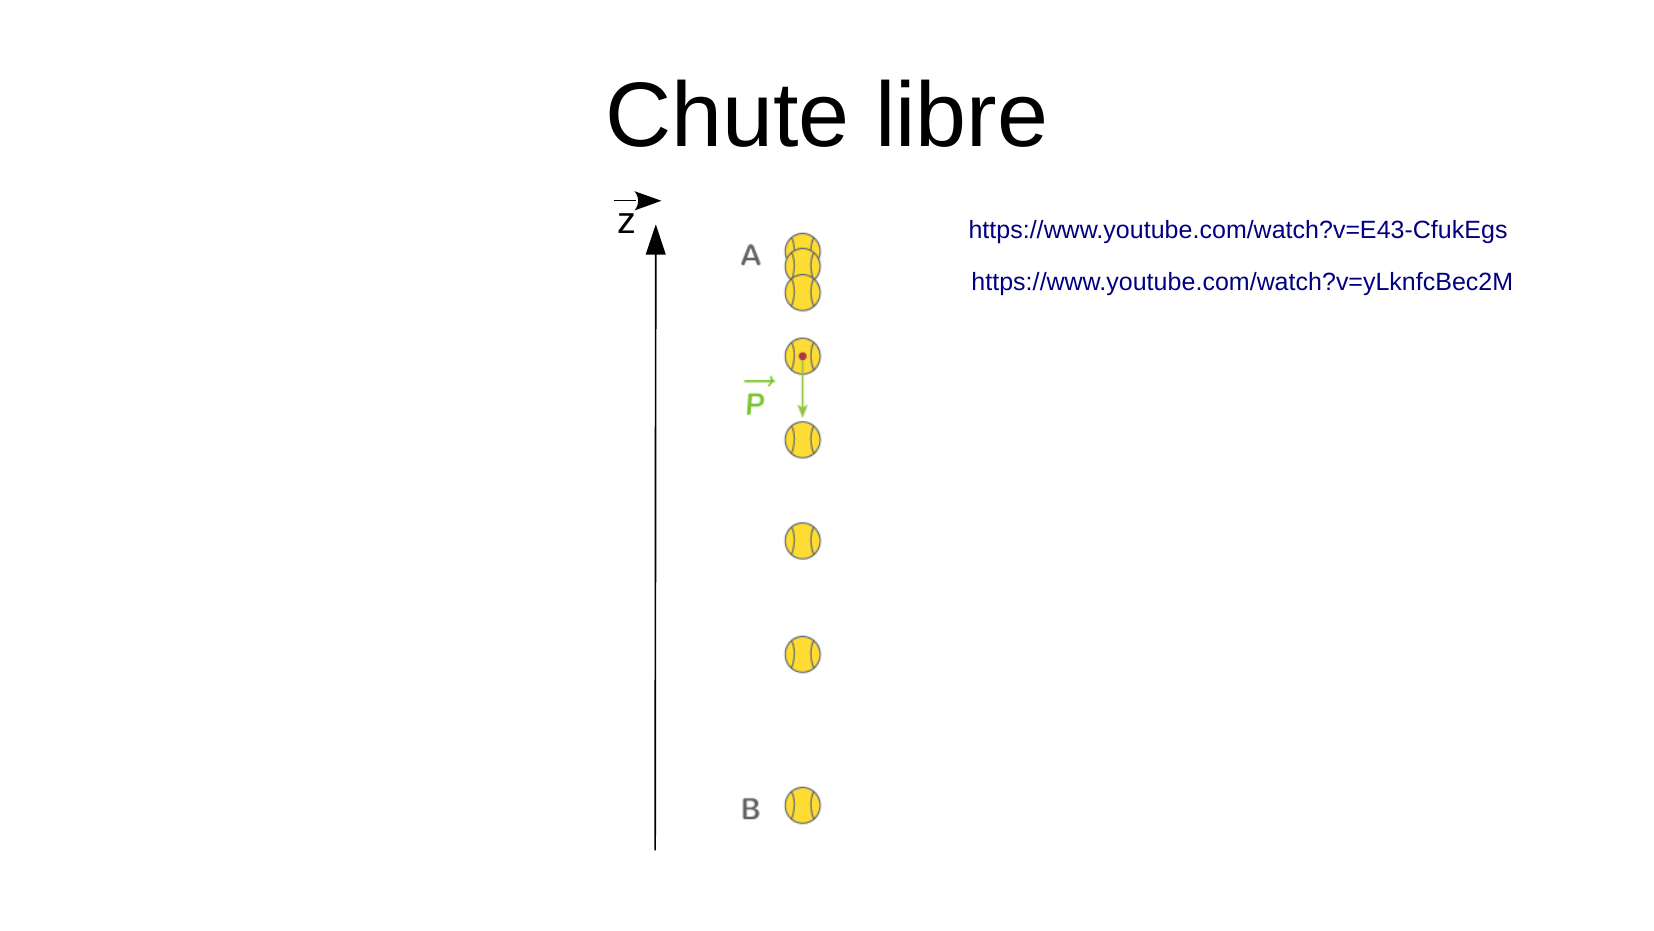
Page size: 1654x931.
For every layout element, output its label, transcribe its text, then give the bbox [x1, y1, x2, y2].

text_box https://www.youtube.com/watch?v=yLknfcBec2M [956, 259, 1654, 331]
picture [637, 212, 993, 863]
text_box https://www.youtube.com/watch?v=E43-CfukEgs [953, 208, 1524, 308]
title Chute libre [82, 37, 1571, 193]
text_box z [602, 192, 686, 250]
